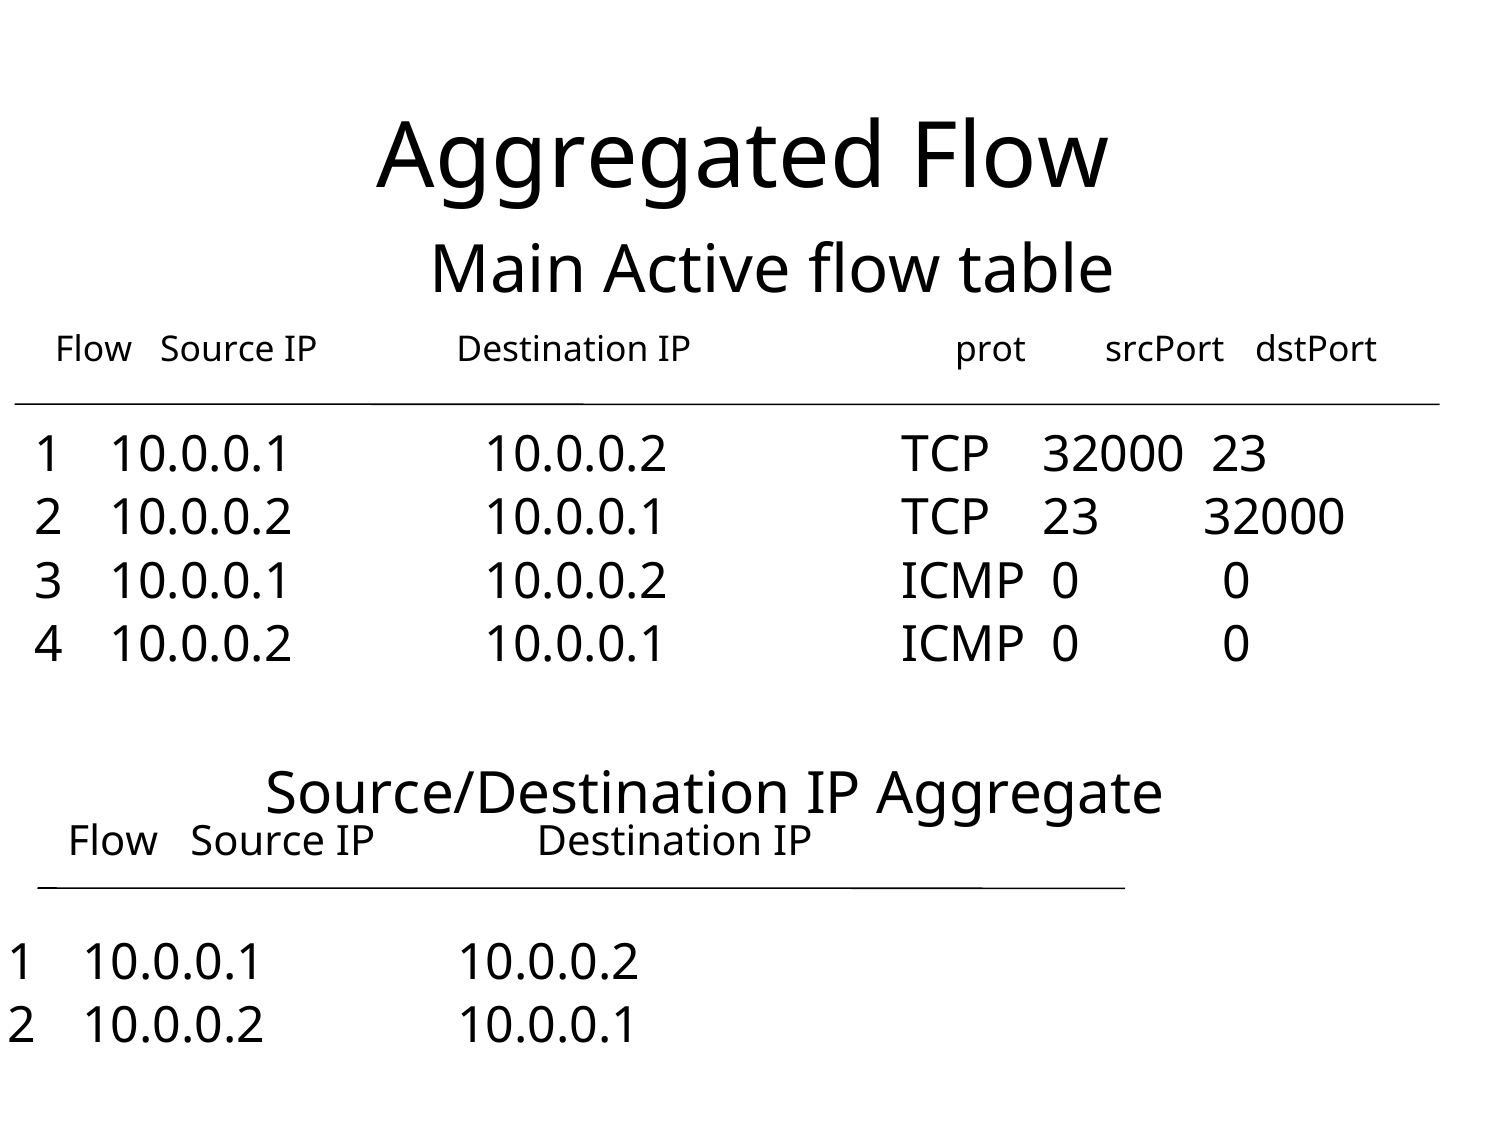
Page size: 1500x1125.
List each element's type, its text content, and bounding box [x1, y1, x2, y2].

text_box Flow Source IP Destination IP [62, 813, 1075, 878]
text_box Source/Destination IP Aggregate [245, 754, 1171, 829]
text_box Flow Source IP Destination IP prot srcPort dstPort [50, 324, 1450, 384]
text_box 1 10.0.0.1 10.0.0.2 2 10.0.0.2 10.0.0.1 [1, 928, 797, 1056]
text_box Main Active flow table [407, 224, 1124, 310]
text_box 1 10.0.0.1 10.0.0.2 TCP 32000 23 2 10.0.0.2 10.0.0.1 TCP 23 32000 3 10.0.0.1 10.0.0.2 ICMP 0 0 4 10.0.0.2 10.0.0.1 ICMP 0 0 [29, 420, 1500, 727]
text_box Source/Destination IP Aggregate [486, 776, 508, 808]
title Aggregated Flow [112, 0, 1388, 306]
